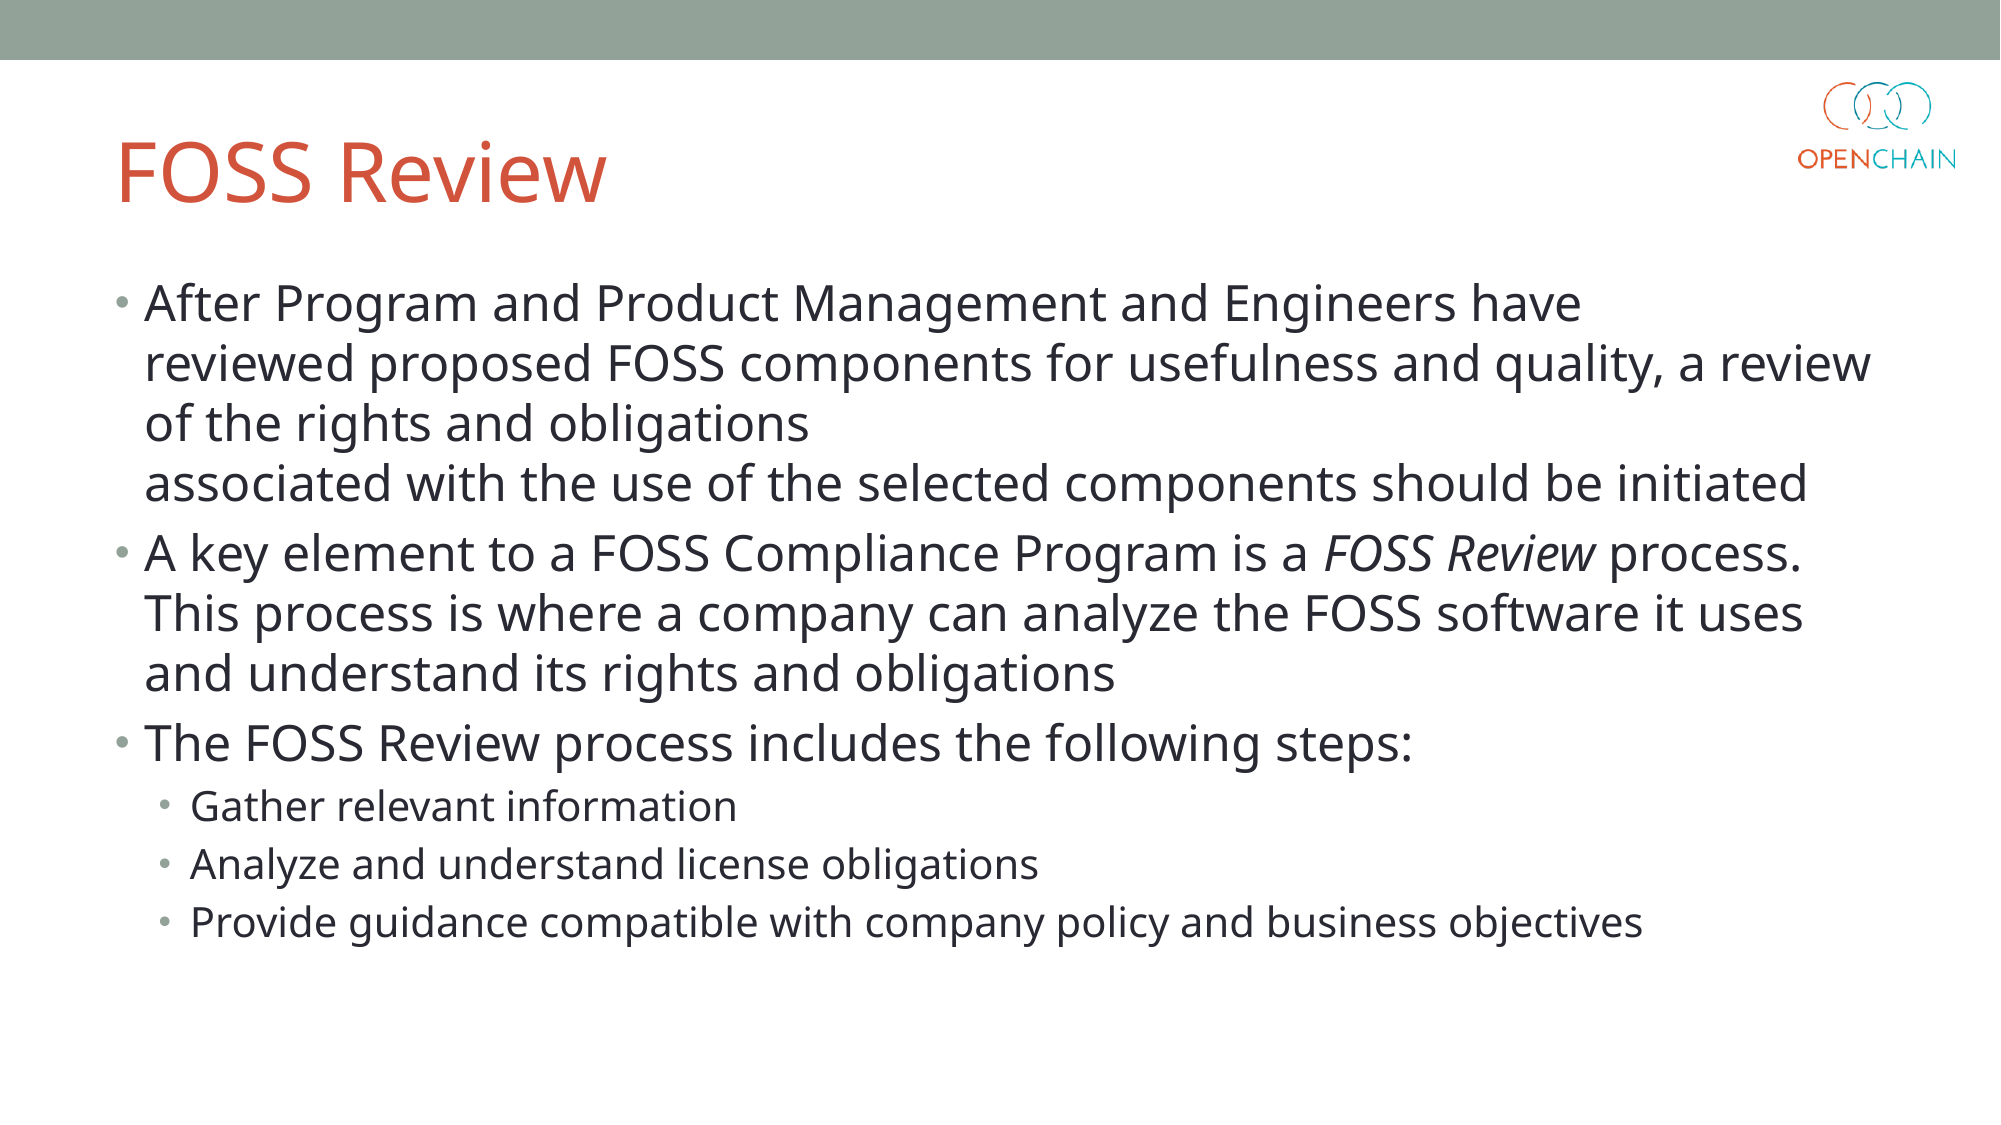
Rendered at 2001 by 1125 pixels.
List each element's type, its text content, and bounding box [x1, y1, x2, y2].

list After Program and Product Management and Engineers have reviewed proposed FOSS components for usefulness and quality, a review of the rights and obligations associated with the use of the selected components should be initiated A key element to a FOSS Compliance Program is a FOSS Review process. This process is where a company can analyze the FOSS software it uses and understand its rights and obligations The FOSS Review process includes the following steps: Gather relevant information Analyze and understand license obligations Provide guidance compatible with company policy and business objectives [99, 263, 1900, 1064]
picture [1798, 82, 1955, 169]
title FOSS Review [99, 87, 1900, 250]
